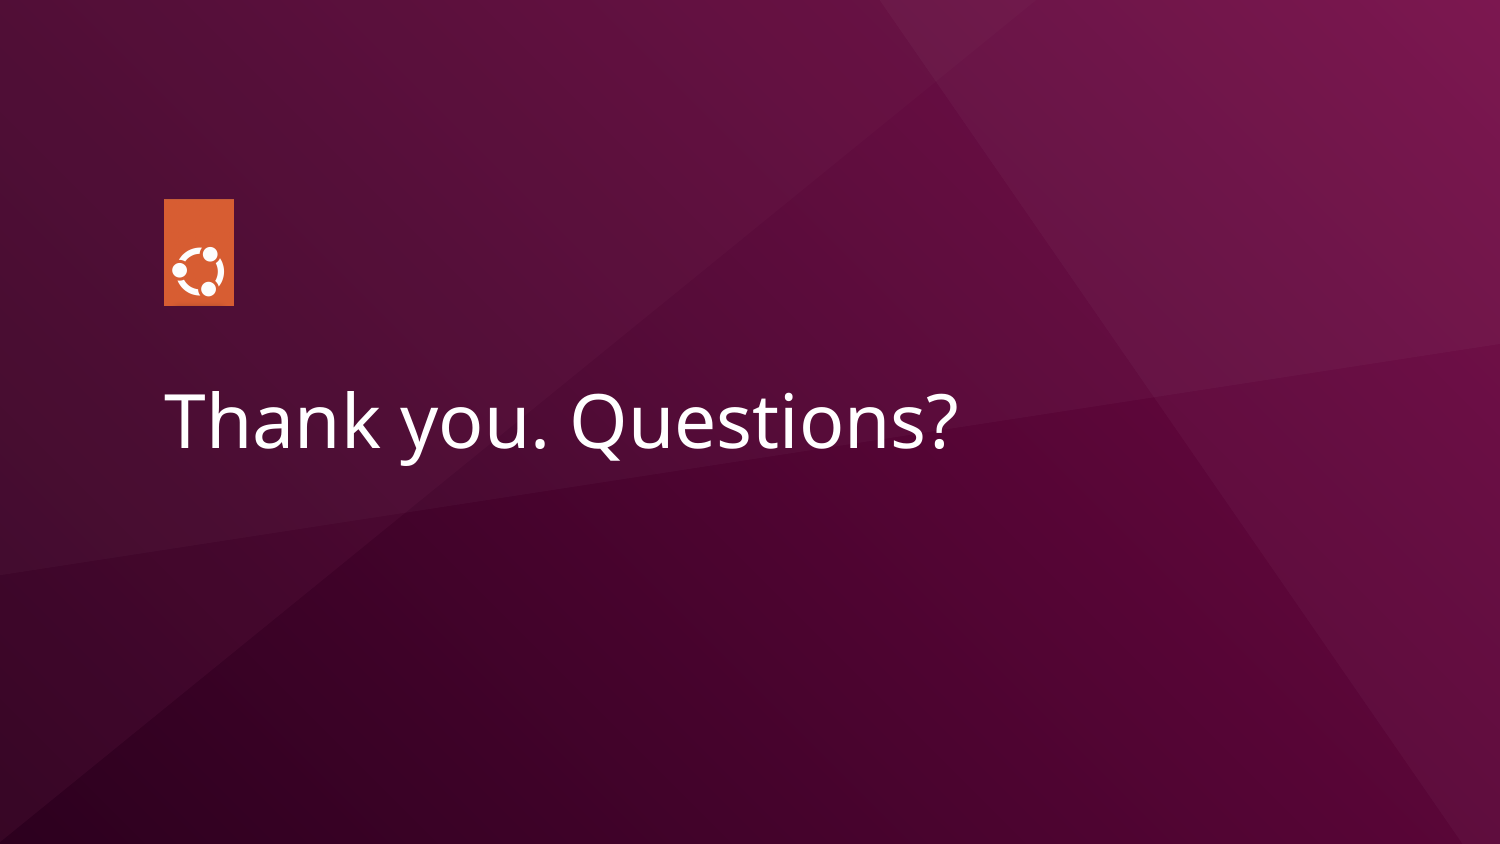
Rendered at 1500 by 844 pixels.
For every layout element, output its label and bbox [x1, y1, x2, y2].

picture [164, 199, 234, 306]
